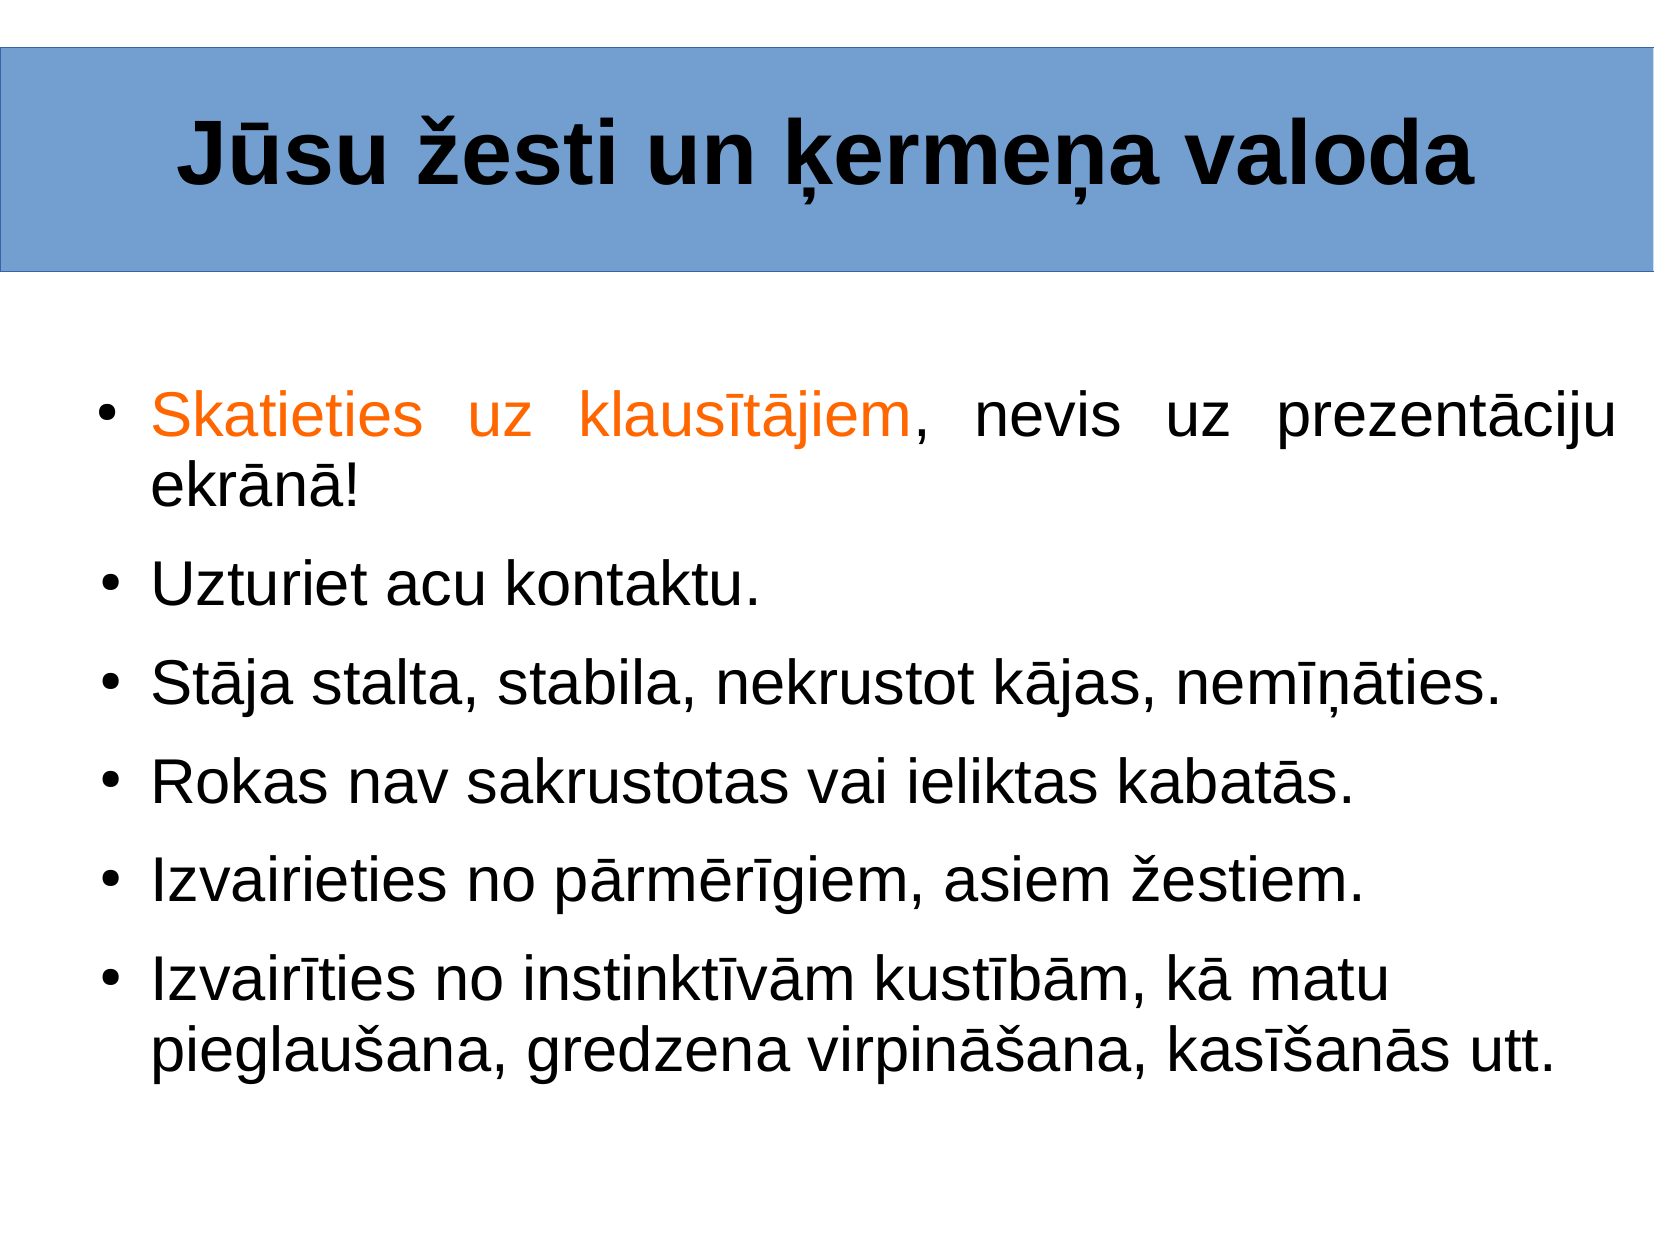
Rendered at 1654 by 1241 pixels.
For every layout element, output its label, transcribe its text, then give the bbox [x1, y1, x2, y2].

text_box [0, 47, 1654, 272]
title Jūsu žesti un ķermeņa valoda [82, 49, 1571, 257]
list Skatieties uz klausītājiem, nevis uz prezentāciju ekrānā! Uzturiet acu kontaktu. Stāja stalta, stabila, nekrustot kājas, nemīņāties. Rokas nav sakrustotas vai ieliktas kabatās. Izvairieties no pārmērīgiem, asiem žestiem. Izvairīties no instinktīvām kustībām, kā matu pieglaušana, gredzena virpināšana, kasīšanās utt. [82, 378, 1619, 1099]
